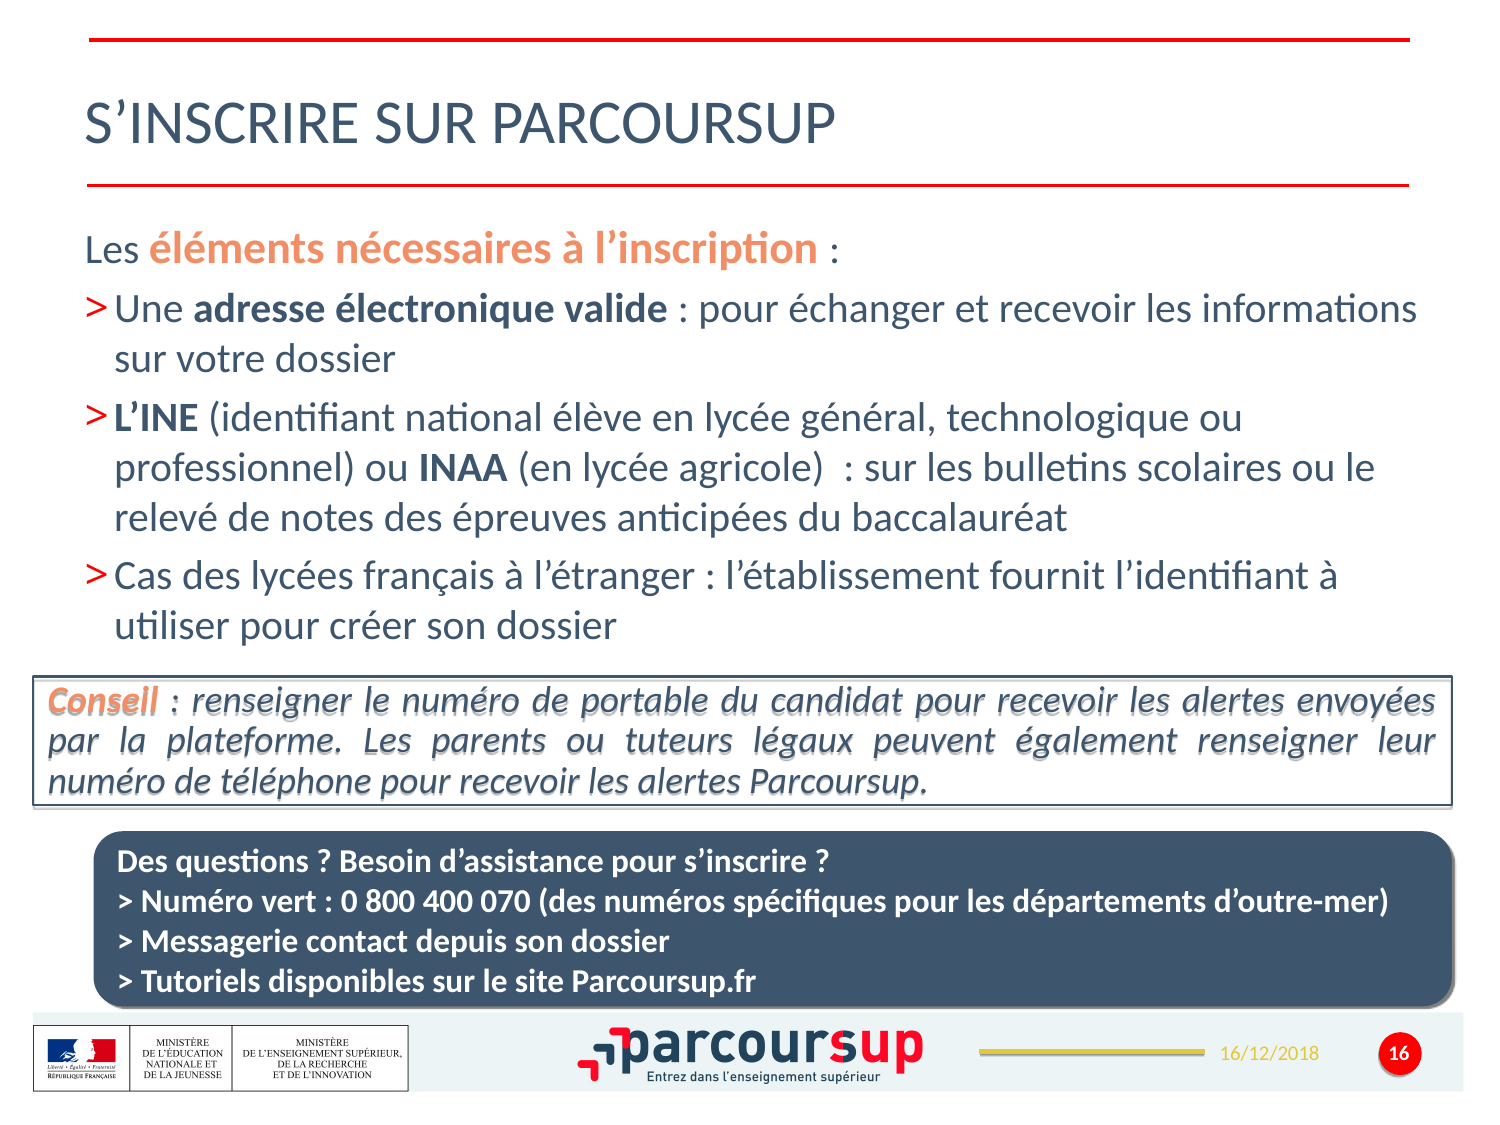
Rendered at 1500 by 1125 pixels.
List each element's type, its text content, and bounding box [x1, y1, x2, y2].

slide_number <numéro> [1368, 1031, 1430, 1074]
picture [0, 0, 1499, 1124]
title S’INSCRIRE SUR PARCOURSUP [69, 12, 1409, 210]
list Les éléments nécessaires à l’inscription : Une adresse électronique valide : pour échanger et recevoir les informations sur votre dossier L’INE (identifiant national élève en lycée général, technologique ou professionnel) ou INAA (en lycée agricole) : sur les bulletins scolaires ou le relevé de notes des épreuves anticipées du baccalauréat Cas des lycées français à l’étranger : l’établissement fournit l’identifiant à utiliser pour créer son dossier [69, 805, 1446, 1007]
text_box Conseil : renseigner le numéro de portable du candidat pour recevoir les alertes envoyées par la plateforme. Les parents ou tuteurs légaux peuvent également renseigner leur numéro de téléphone pour recevoir les alertes Parcoursup. [33, 676, 1452, 805]
text_box Des questions ? Besoin d’assistance pour s’inscrire ? > Numéro vert : 0 800 400 070 (des numéros spécifiques pour les départements d’outre-mer) > Messagerie contact depuis son dossier > Tutoriels disponibles sur le site Parcoursup.fr [93, 831, 1452, 1007]
list Les éléments nécessaires à l’inscription : Une adresse électronique valide : pour échanger et recevoir les informations sur votre dossier L’INE (identifiant national élève en lycée général, technologique ou professionnel) ou INAA (en lycée agricole) : sur les bulletins scolaires ou le relevé de notes des épreuves anticipées du baccalauréat Cas des lycées français à l’étranger : l’établissement fournit l’identifiant à utiliser pour créer son dossier [69, 210, 1446, 676]
